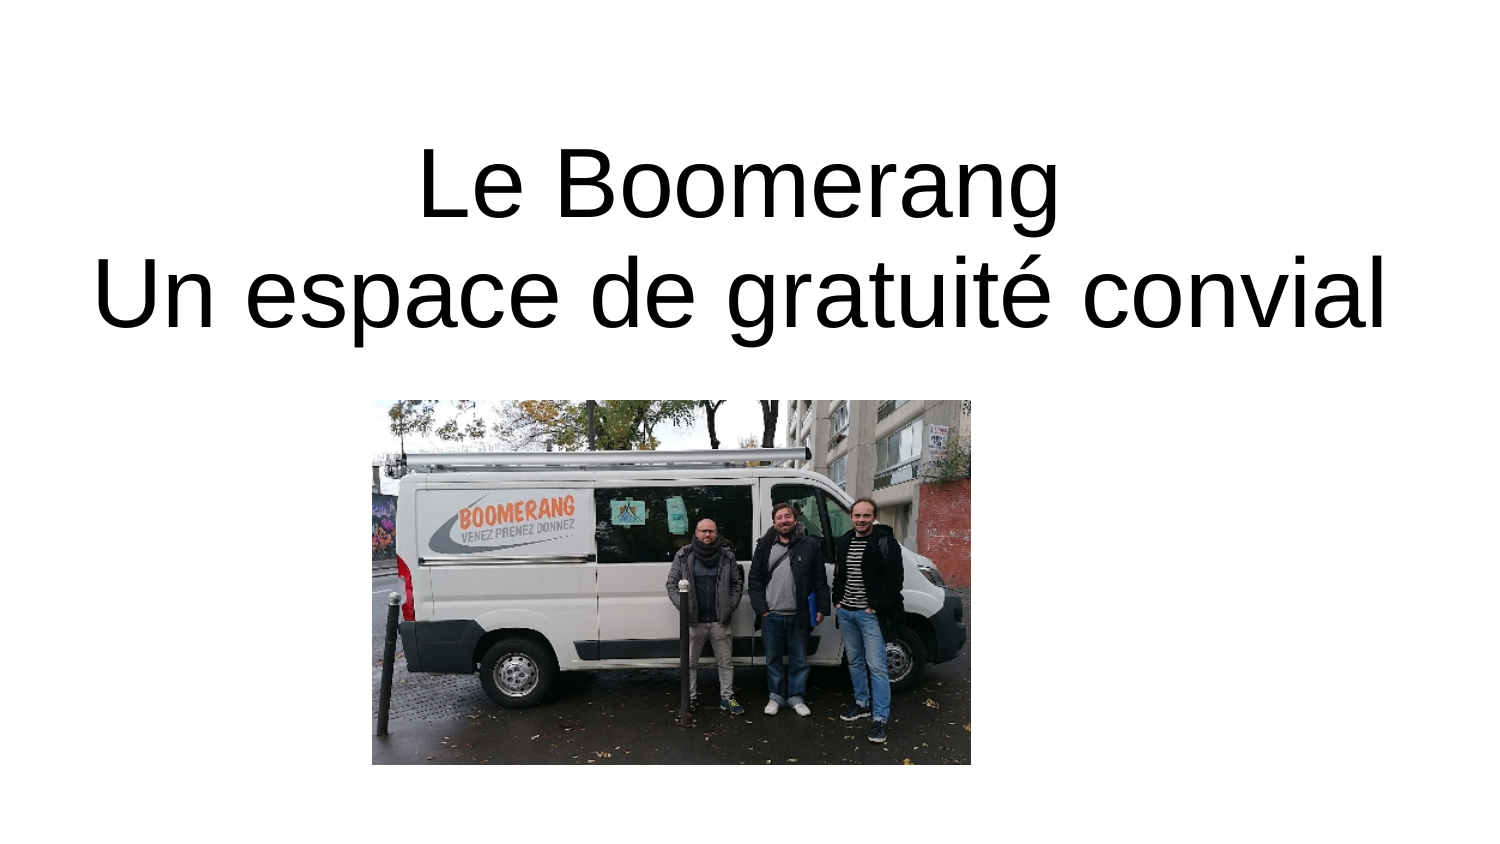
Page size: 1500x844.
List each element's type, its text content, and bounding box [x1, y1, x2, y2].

picture [372, 400, 971, 765]
title Le Boomerang Un espace de gratuité convial [40, 26, 1439, 364]
